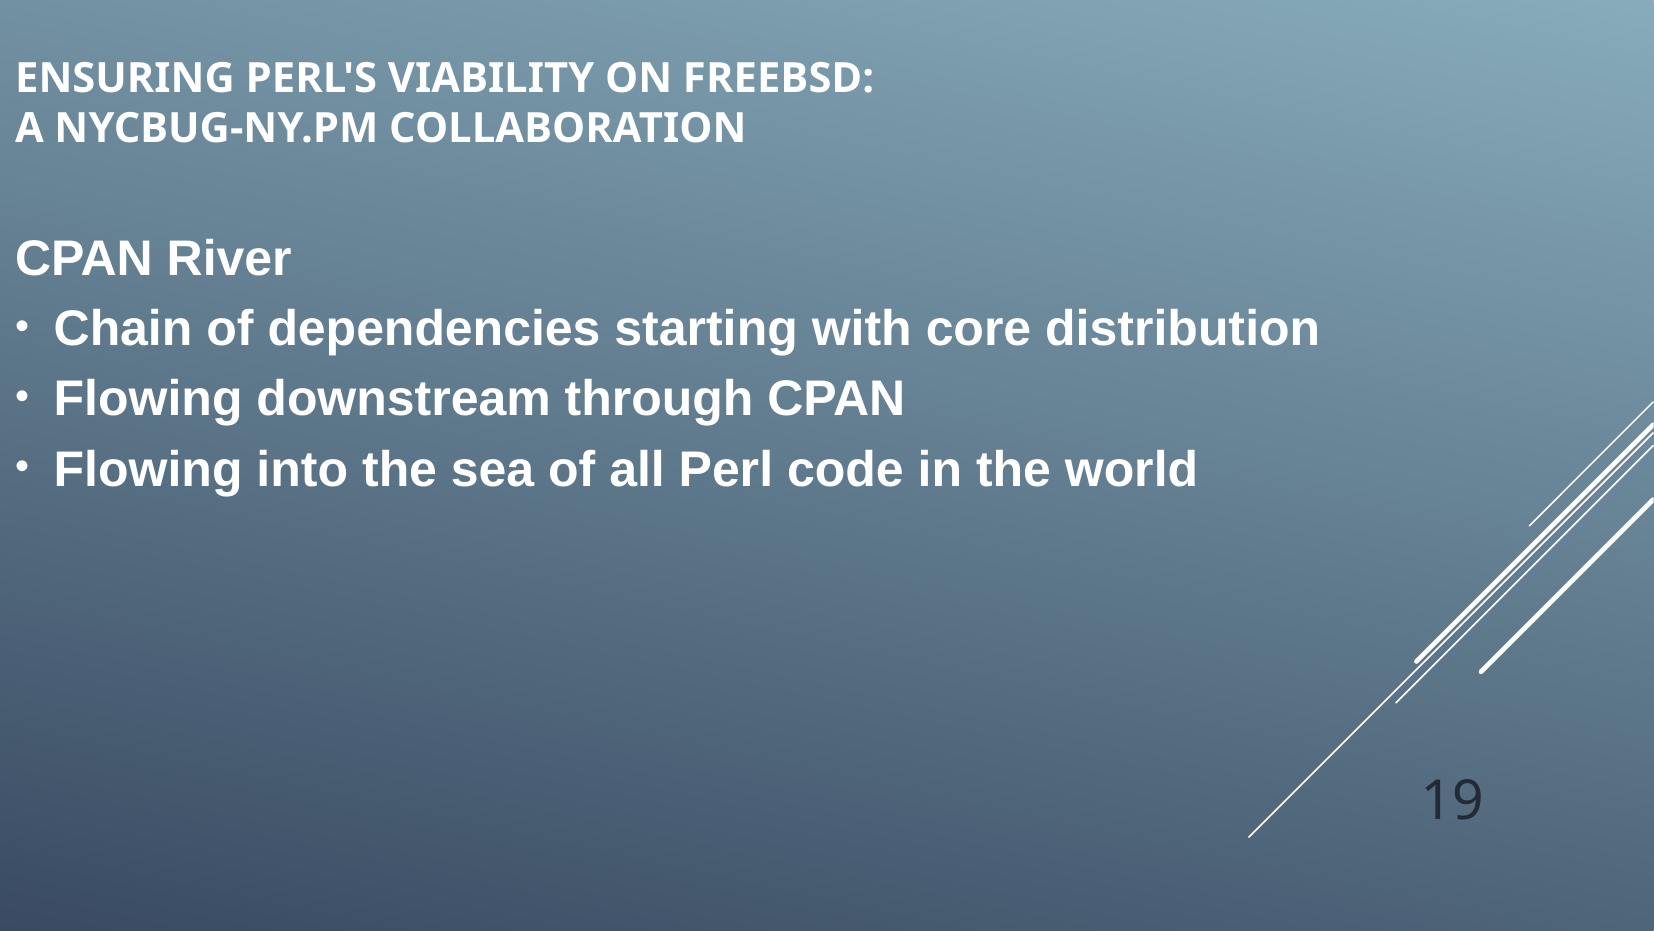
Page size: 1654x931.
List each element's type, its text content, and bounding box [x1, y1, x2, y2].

subtitle CPAN River Chain of dependencies starting with core distribution Flowing downstream through CPAN Flowing into the sea of all Perl code in the world [0, 217, 1489, 871]
title Ensuring Perl's Viability on FreeBSD: A NYCBUG-NY.PM Collaboration [0, 36, 1148, 166]
